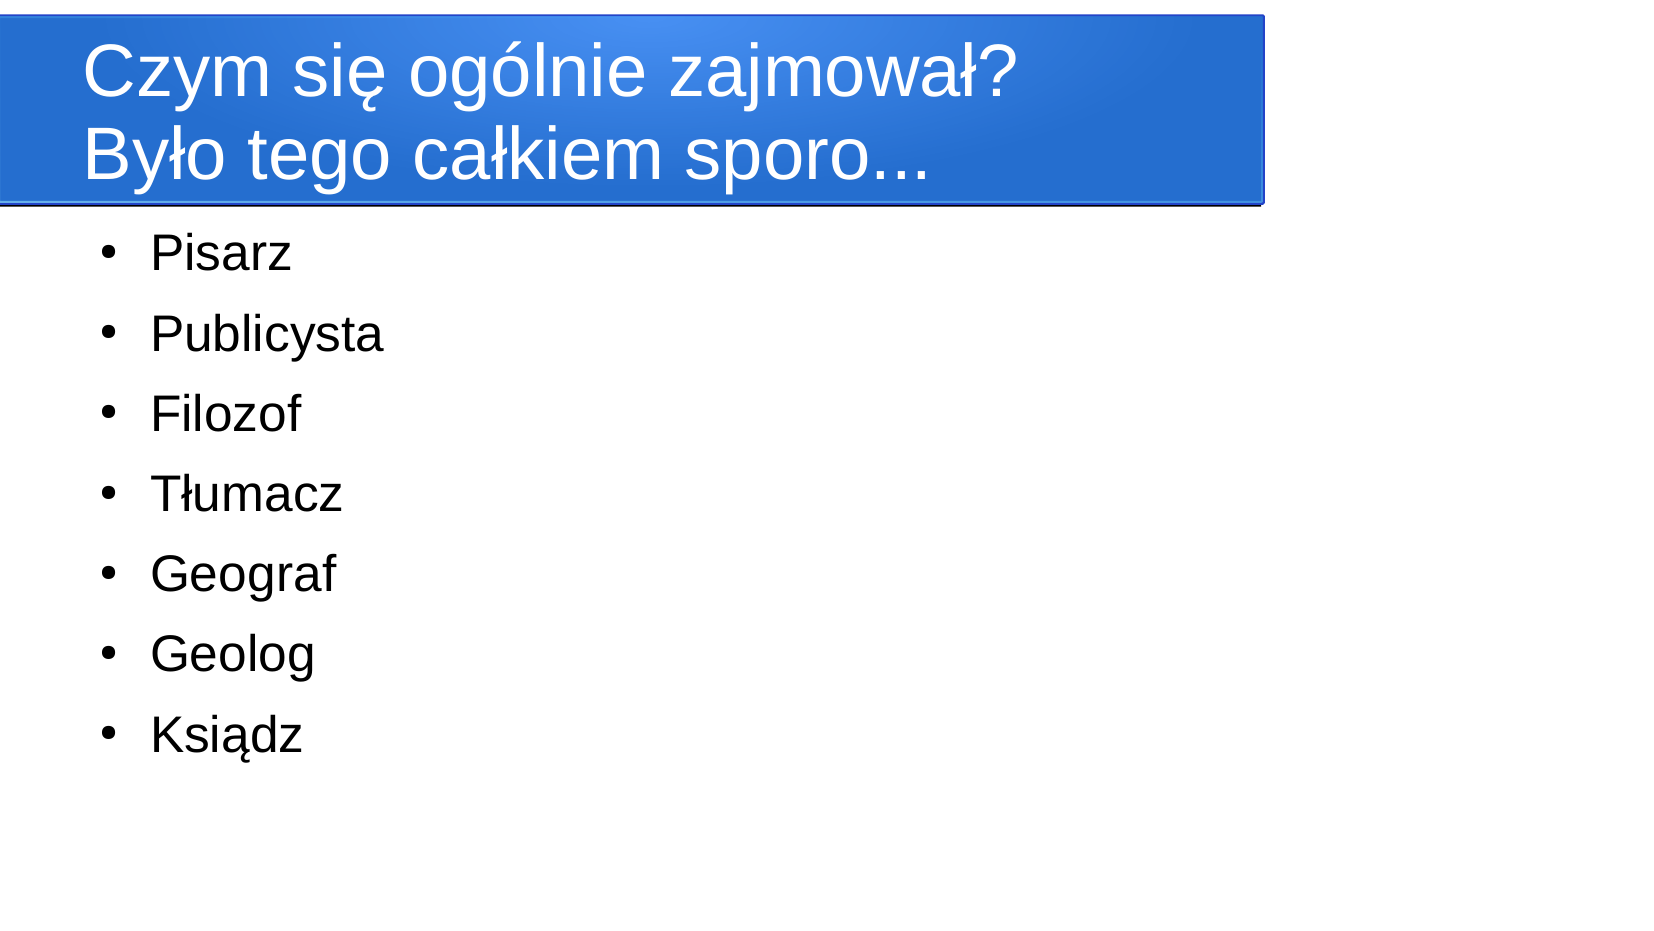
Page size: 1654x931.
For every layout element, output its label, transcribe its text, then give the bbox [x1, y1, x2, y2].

title Czym się ogólnie zajmował? Było tego całkiem sporo... [82, 29, 1235, 196]
list Pisarz Publicysta Filozof Tłumacz Geograf Geolog Ksiądz [82, 224, 1571, 764]
